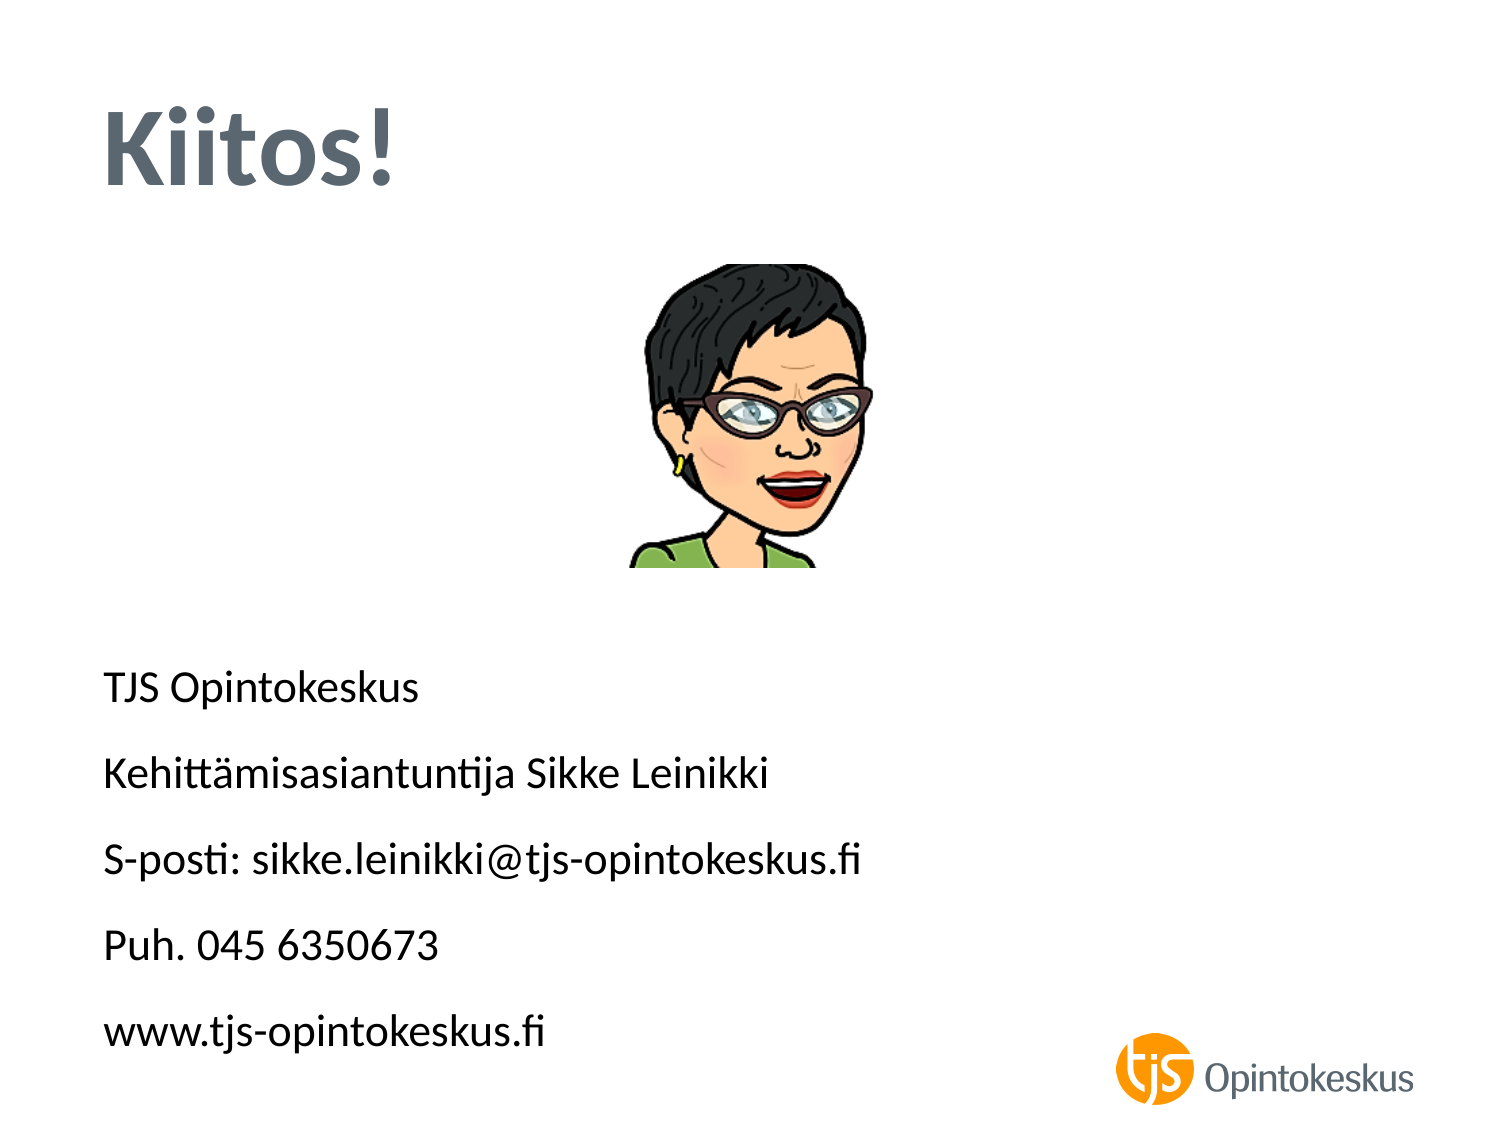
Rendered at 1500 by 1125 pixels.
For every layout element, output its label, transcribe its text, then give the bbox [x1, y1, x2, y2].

title Kiitos! [88, 65, 1412, 206]
list TJS Opintokeskus Kehittämisasiantuntija Sikke Leinikki S-posti: sikke.leinikki@tjs-opintokeskus.fi Puh. 045 6350673 www.tjs-opintokeskus.fi [88, 562, 1412, 1004]
picture [589, 264, 892, 568]
picture [1116, 1033, 1413, 1105]
